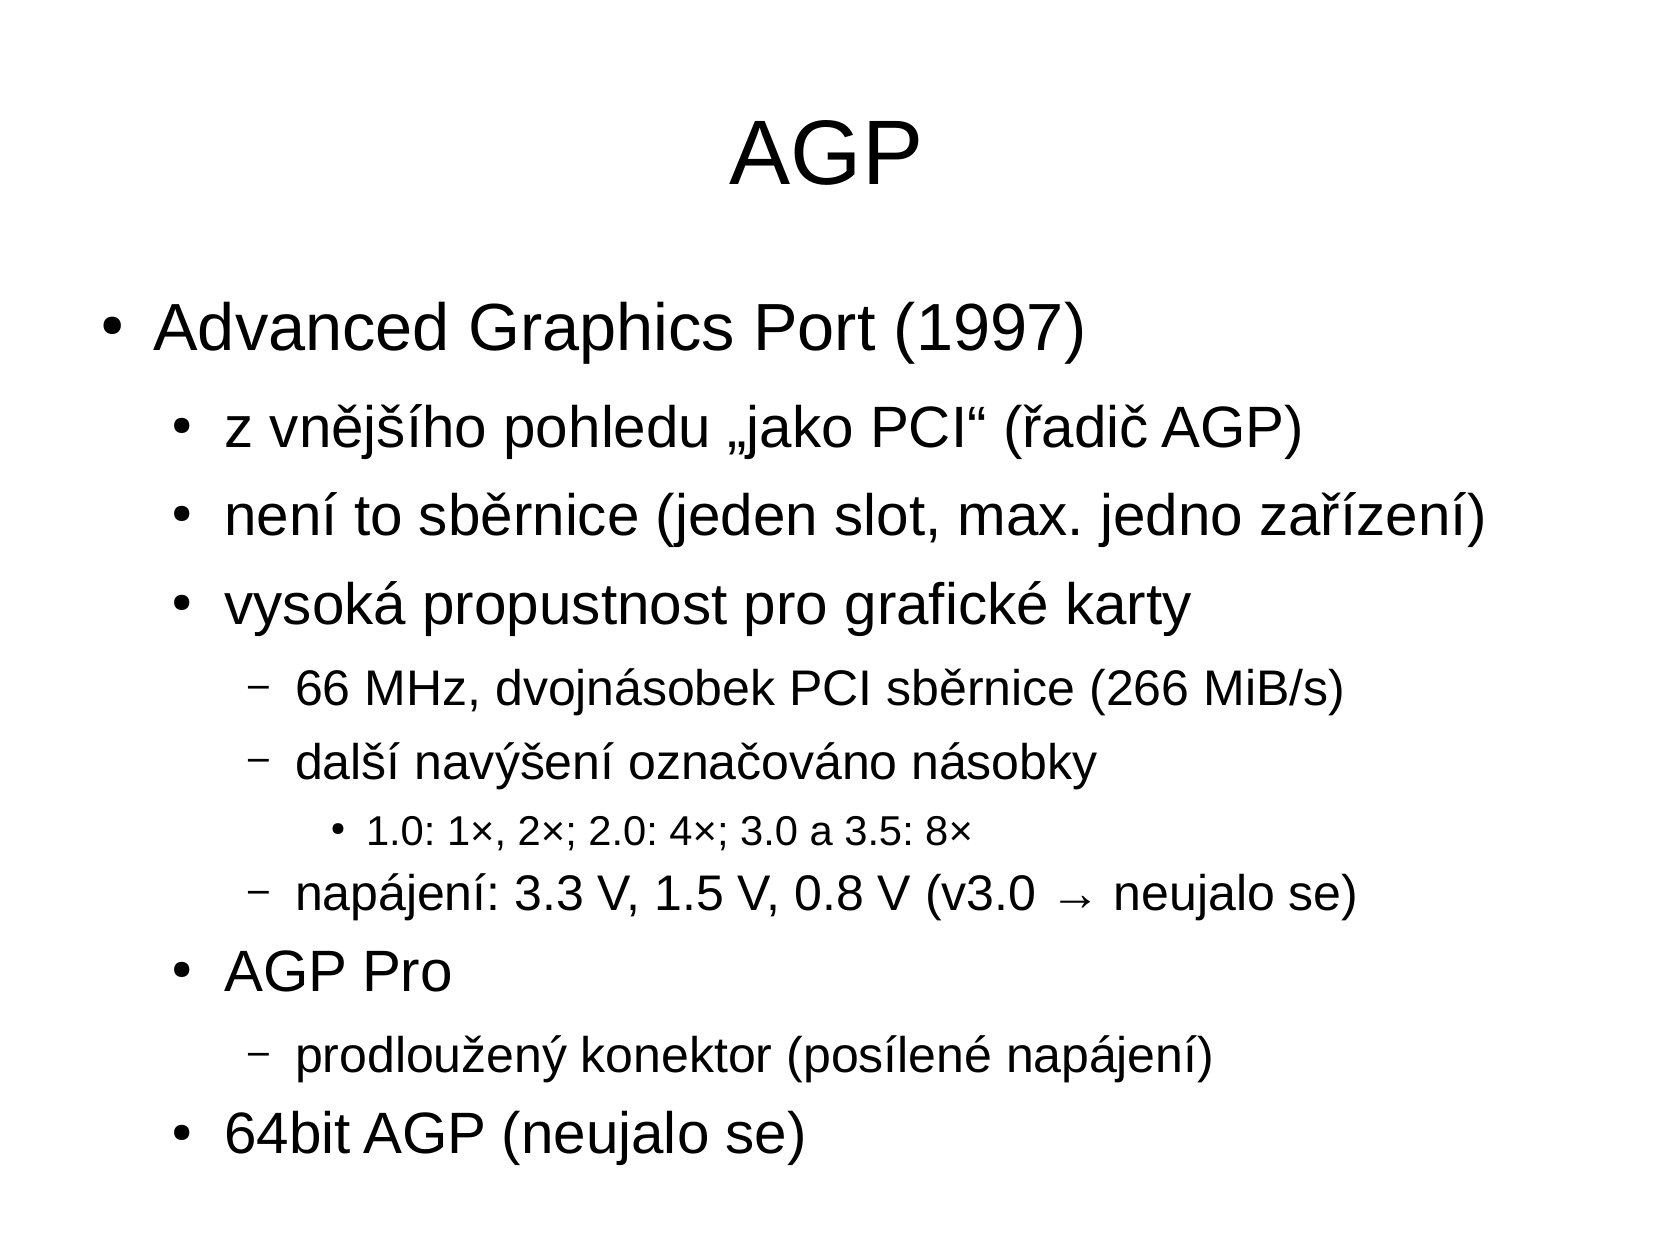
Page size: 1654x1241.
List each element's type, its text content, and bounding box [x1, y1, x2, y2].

list Advanced Graphics Port (1997) z vnějšího pohledu „jako PCI“ (řadič AGP) není to sběrnice (jeden slot, max. jedno zařízení) vysoká propustnost pro grafické karty 66 MHz, dvojnásobek PCI sběrnice (266 MiB/s) další navýšení označováno násobky 1.0: 1×, 2×; 2.0: 4×; 3.0 a 3.5: 8× napájení: 3.3 V, 1.5 V, 0.8 V (v3.0 → neujalo se) AGP Pro prodloužený konektor (posílené napájení) 64bit AGP (neujalo se) [82, 290, 1571, 1167]
title AGP [82, 49, 1571, 257]
